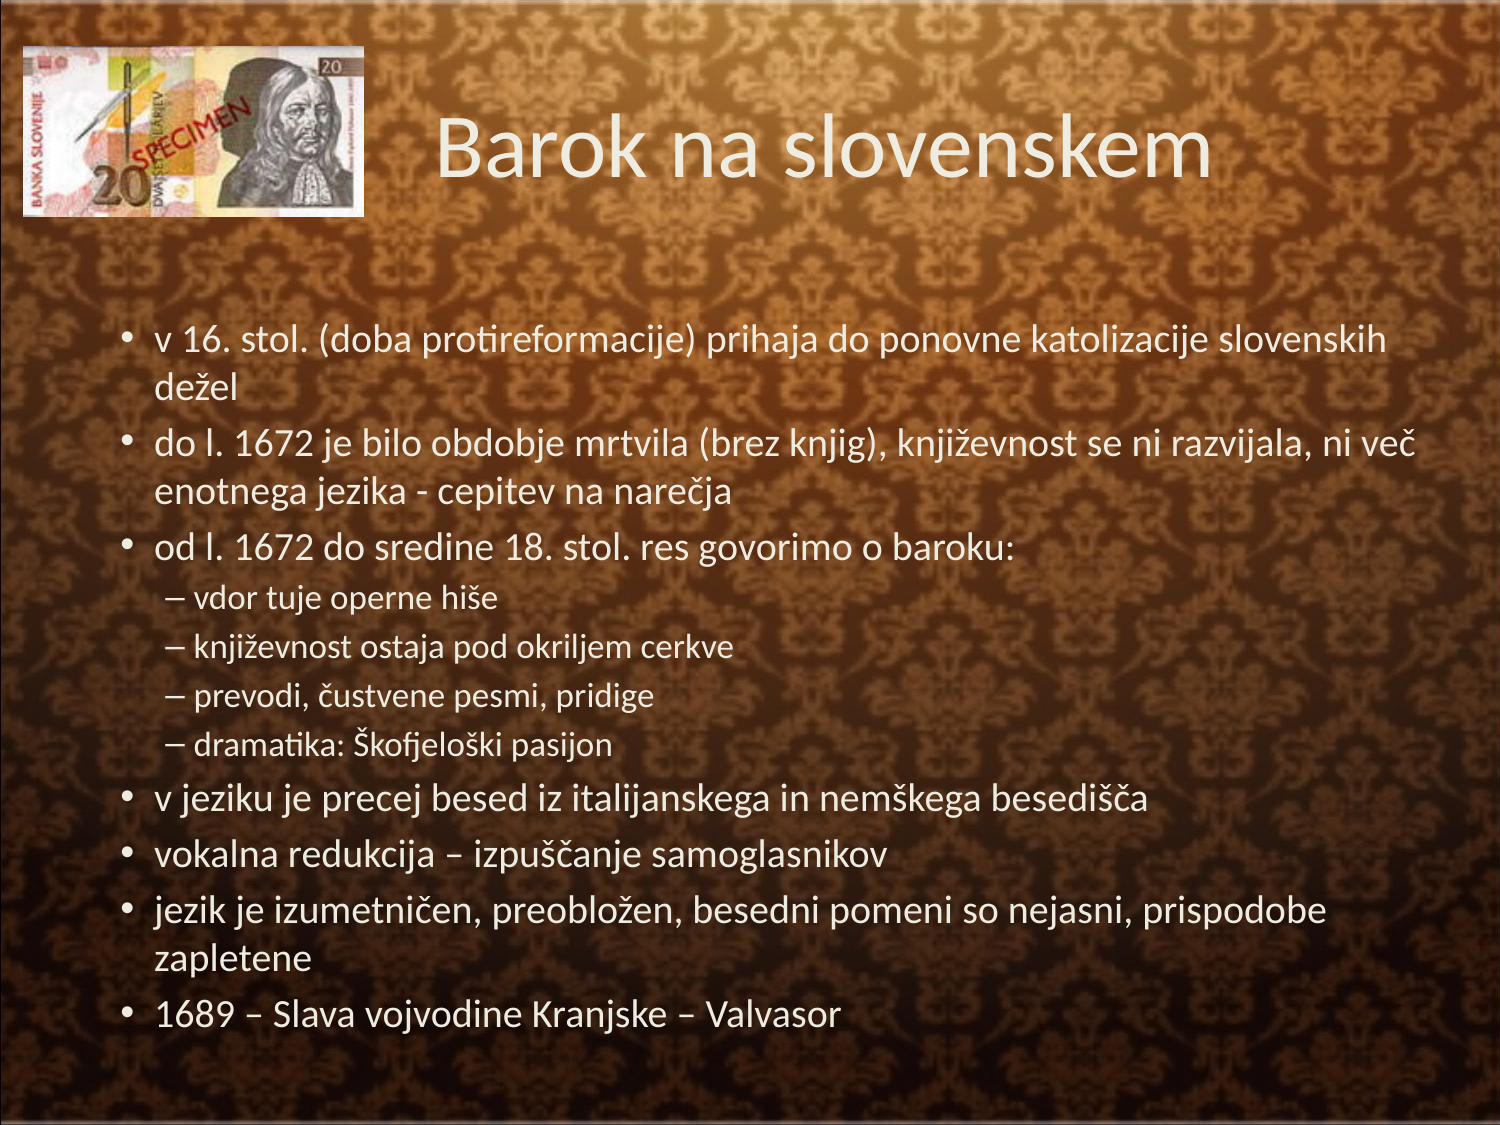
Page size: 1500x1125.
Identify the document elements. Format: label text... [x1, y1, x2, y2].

list v 16. stol. (doba protireformacije) prihaja do ponovne katolizacije slovenskih dežel do l. 1672 je bilo obdobje mrtvila (brez knjig), književnost se ni razvijala, ni več enotnega jezika - cepitev na narečja od l. 1672 do sredine 18. stol. res govorimo o baroku: vdor tuje operne hiše književnost ostaja pod okriljem cerkve prevodi, čustvene pesmi, pridige dramatika: Škofjeloški pasijon v jeziku je precej besed iz italijanskega in nemškega besedišča vokalna redukcija – izpuščanje samoglasnikov jezik je izumetničen, preobložen, besedni pomeni so nejasni, prispodobe zapletene 1689 – Slava vojvodine Kranjske – Valvasor [105, 304, 1456, 1048]
picture [0, 0, 1500, 1125]
title Barok na slovenskem [150, 46, 1500, 235]
